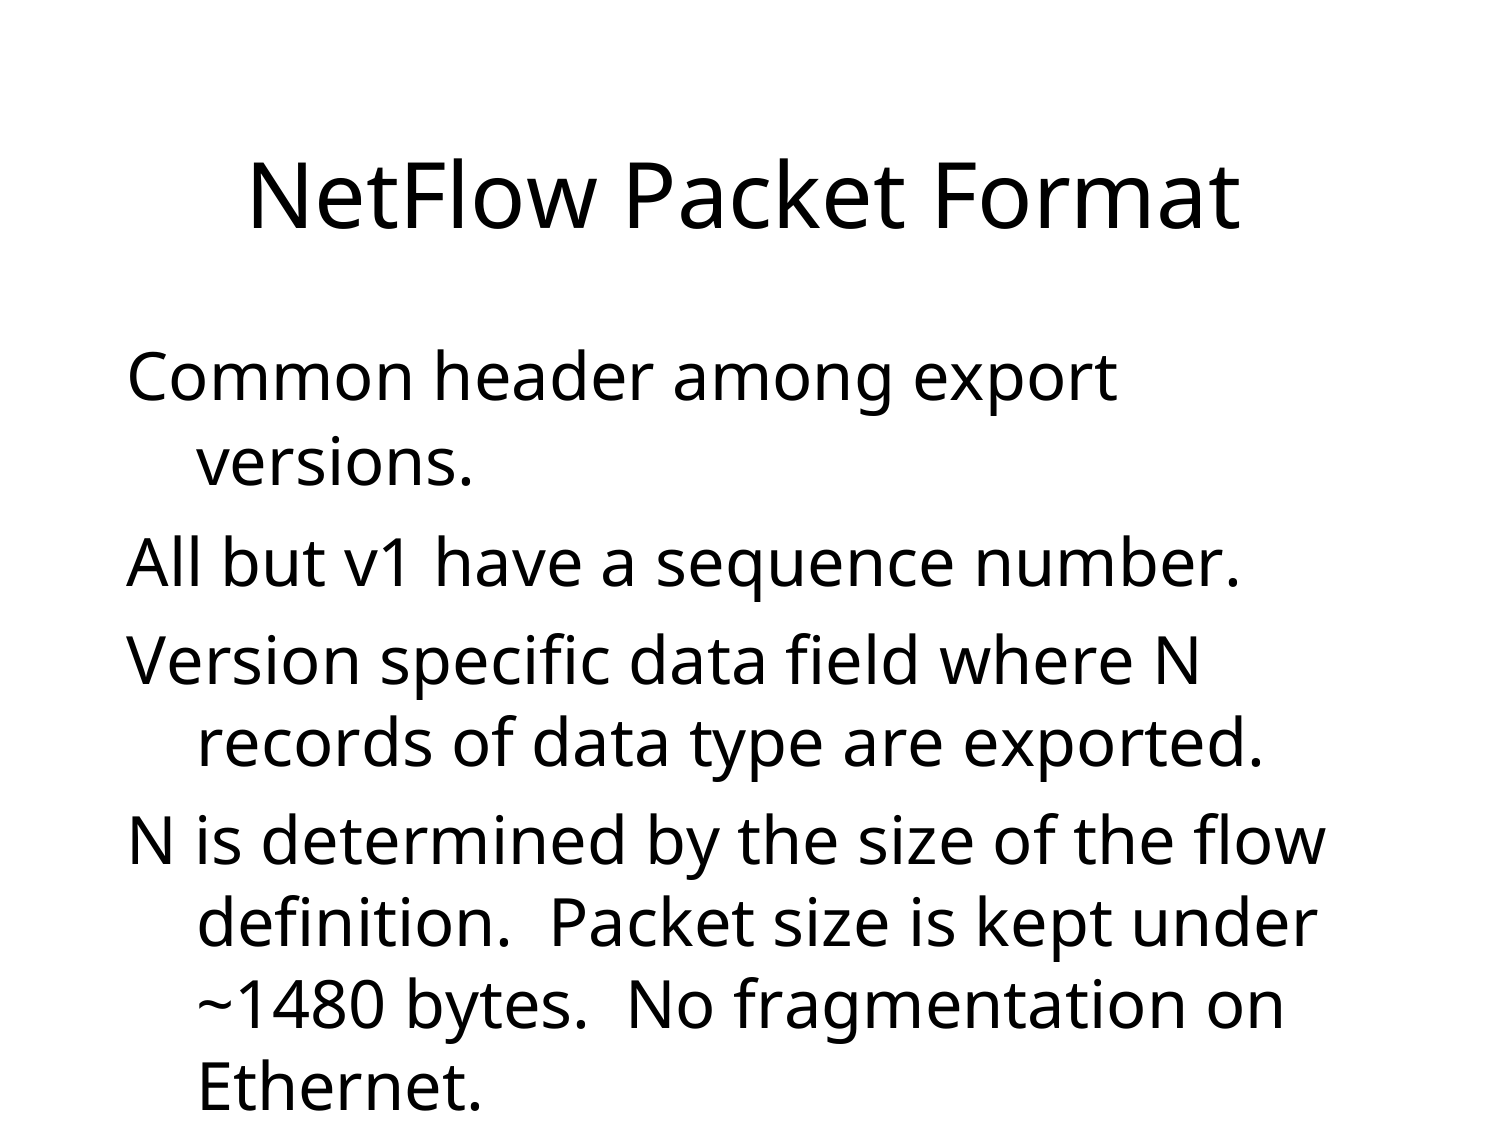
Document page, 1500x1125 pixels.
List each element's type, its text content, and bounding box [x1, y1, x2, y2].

list Common header among export versions. All but v1 have a sequence number. Version specific data field where N records of data type are exported. N is determined by the size of the flow definition. Packet size is kept under ~1480 bytes. No fragmentation on Ethernet. [112, 324, 1388, 1125]
title NetFlow Packet Format [112, 62, 1388, 324]
